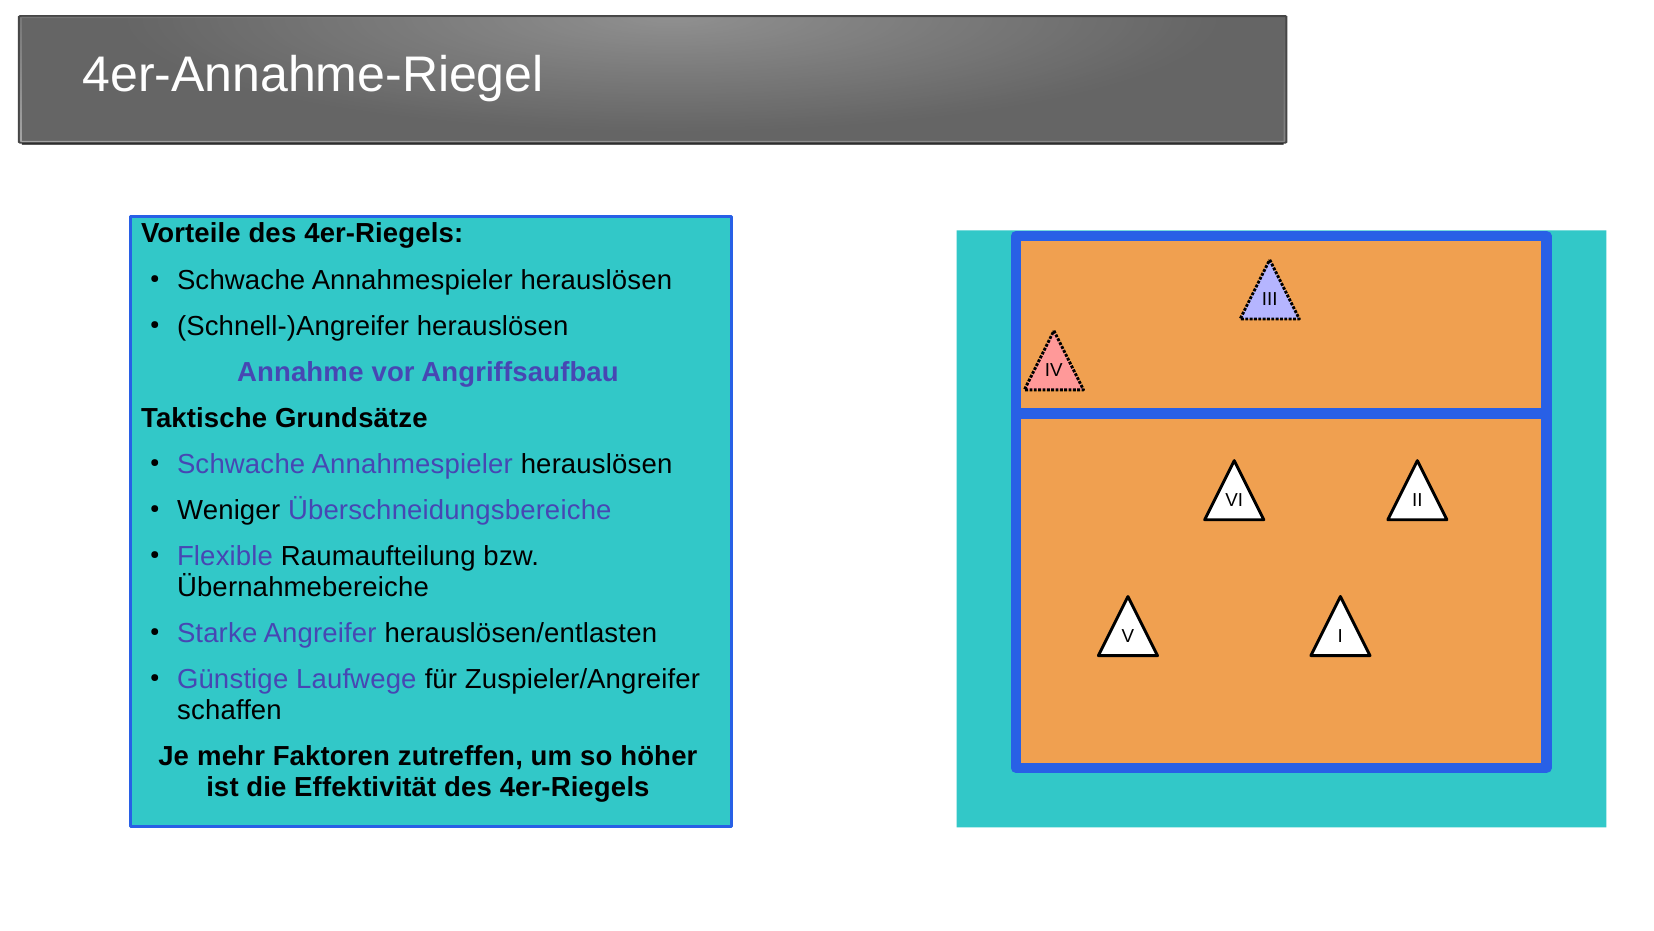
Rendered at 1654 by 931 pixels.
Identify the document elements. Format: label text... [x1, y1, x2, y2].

list Vorteile des 4er-Riegels: Schwache Annahmespieler herauslösen (Schnell-)Angreifer herauslösen Annahme vor Angriffsaufbau Taktische Grundsätze Schwache Annahmespieler herauslösen Weniger Überschneidungsbereiche Flexible Raumaufteilung bzw. Übernahmebereiche Starke Angreifer herauslösen/entlasten Günstige Laufwege für Zuspieler/Angreifer schaffen Je mehr Faktoren zutreffen, um so höher ist die Effektivität des 4er-Riegels [130, 216, 732, 827]
text_box II [1387, 460, 1447, 520]
text_box III [1240, 259, 1300, 319]
text_box I [1310, 596, 1371, 656]
title 4er-Annahme-Riegel [82, 29, 1235, 119]
text_box VI [1204, 460, 1264, 520]
text_box V [1098, 596, 1158, 656]
text_box IV [1024, 330, 1084, 390]
